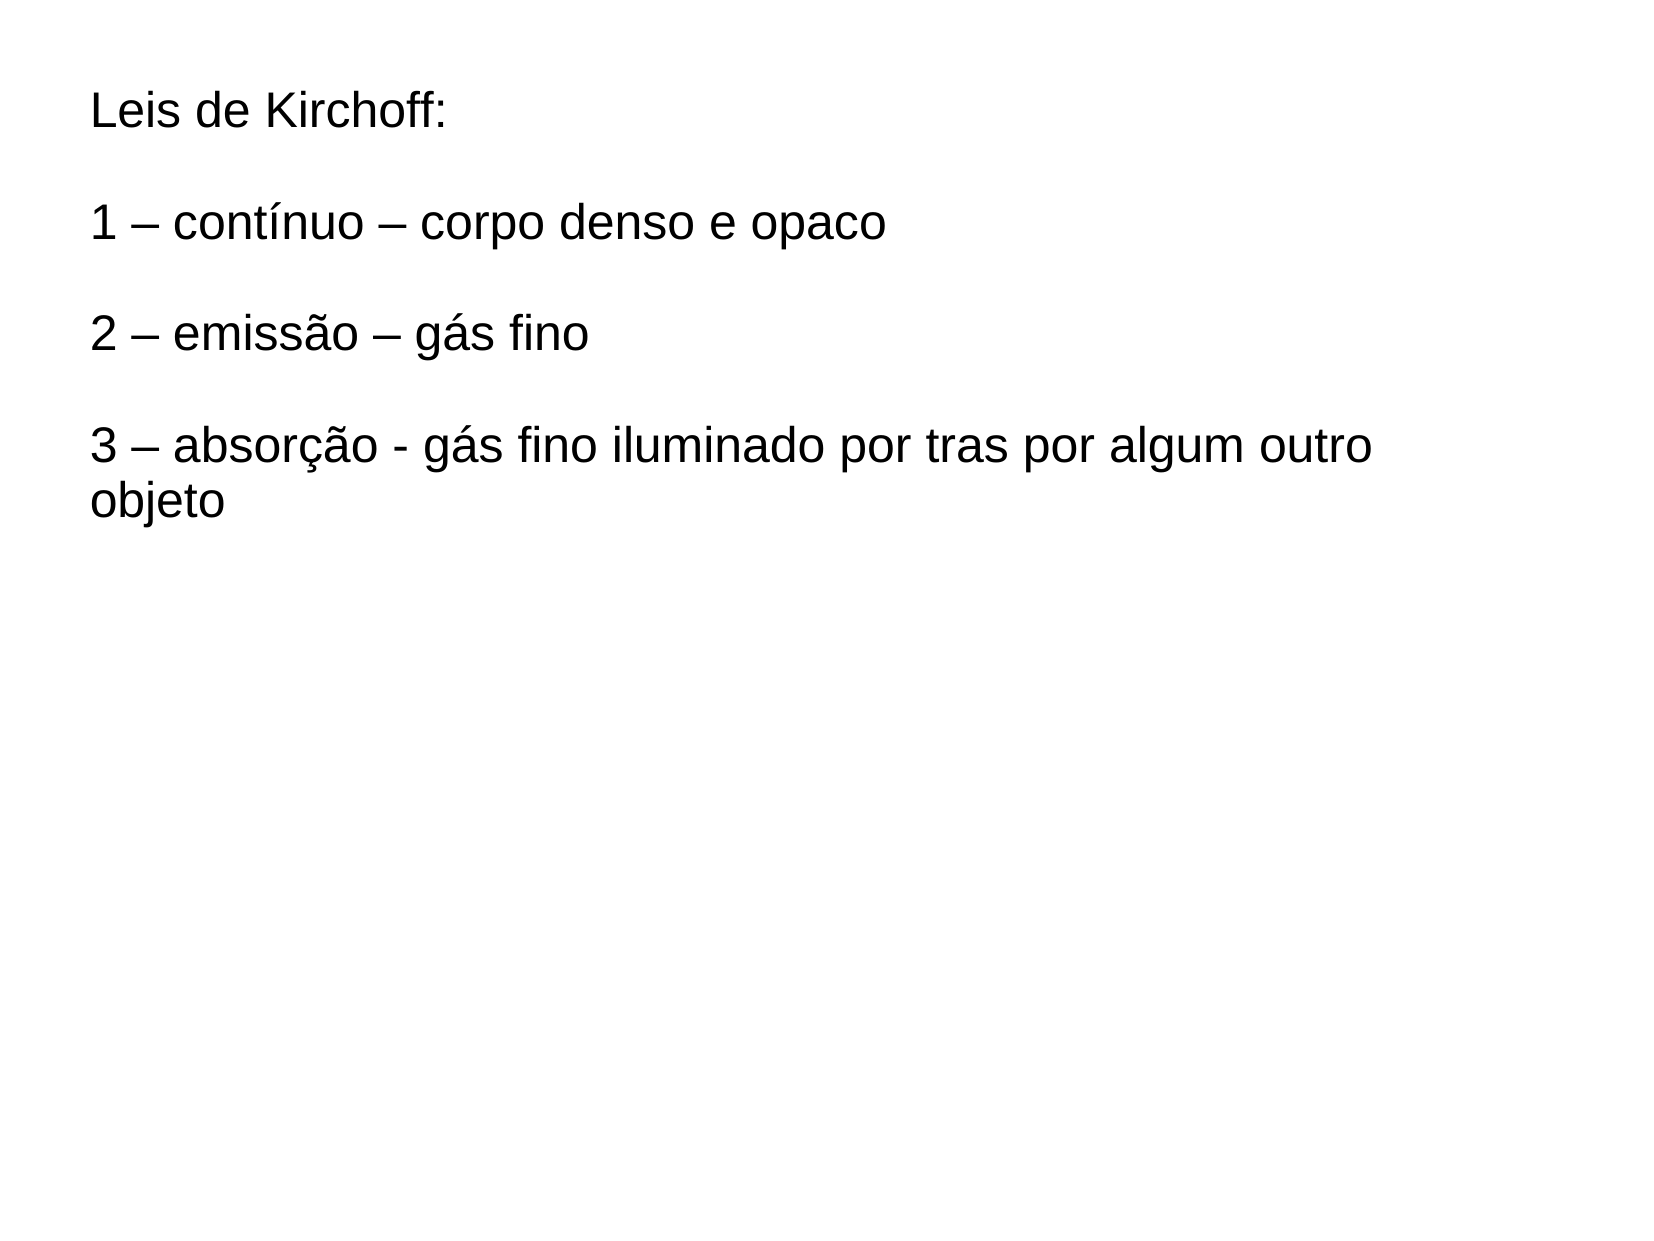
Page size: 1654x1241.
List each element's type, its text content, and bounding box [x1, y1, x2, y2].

text_box Leis de Kirchoff: 1 – contínuo – corpo denso e opaco 2 – emissão – gás fino 3 – absorção - gás fino iluminado por tras por algum outro objeto [75, 75, 1538, 536]
